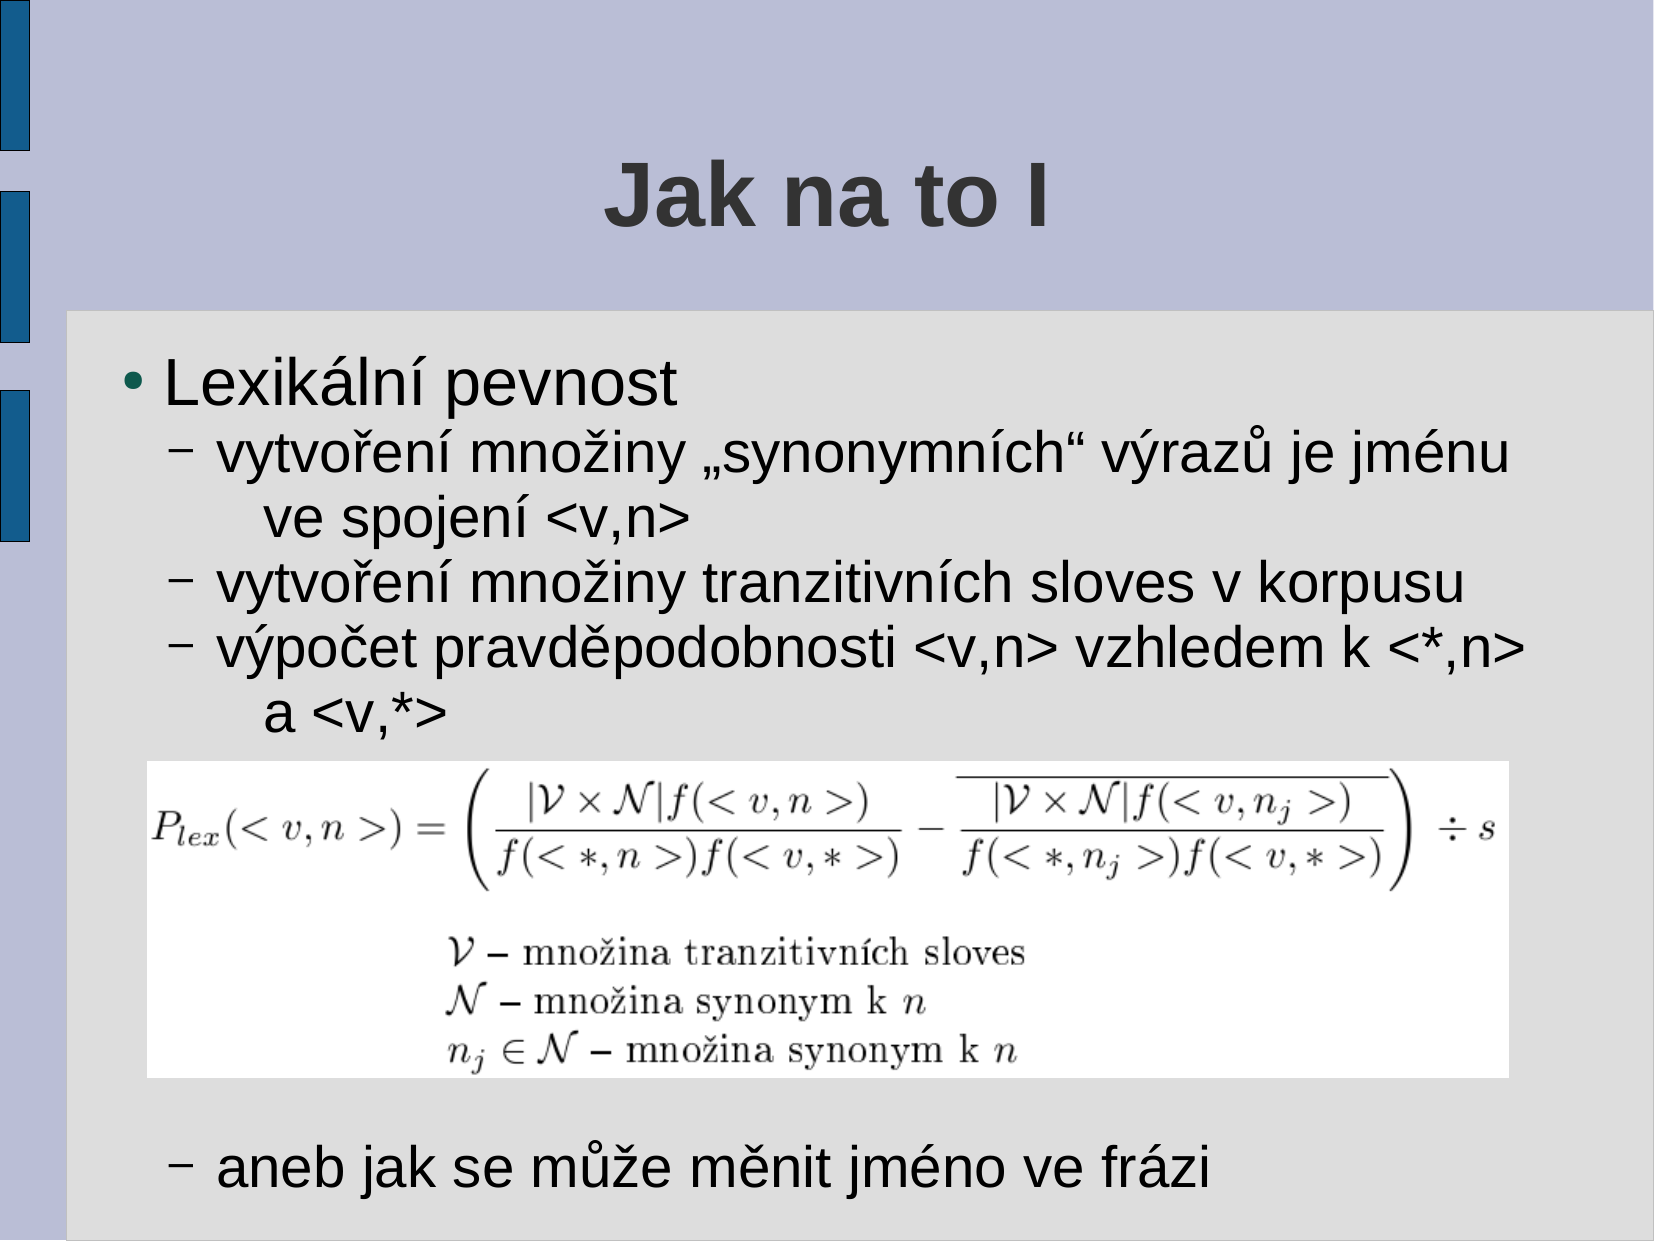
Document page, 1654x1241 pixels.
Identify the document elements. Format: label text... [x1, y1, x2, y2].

picture [147, 761, 1509, 1078]
title Jak na to I [121, 98, 1534, 291]
list Lexikální pevnost vytvoření množiny „synonymních“ výrazů je jménu ve spojení <v,n> vytvoření množiny tranzitivních sloves v korpusu výpočet pravděpodobnosti <v,n> vzhledem k <*,n> a <v,*> aneb jak se může měnit jméno ve frázi [121, 344, 1534, 1241]
